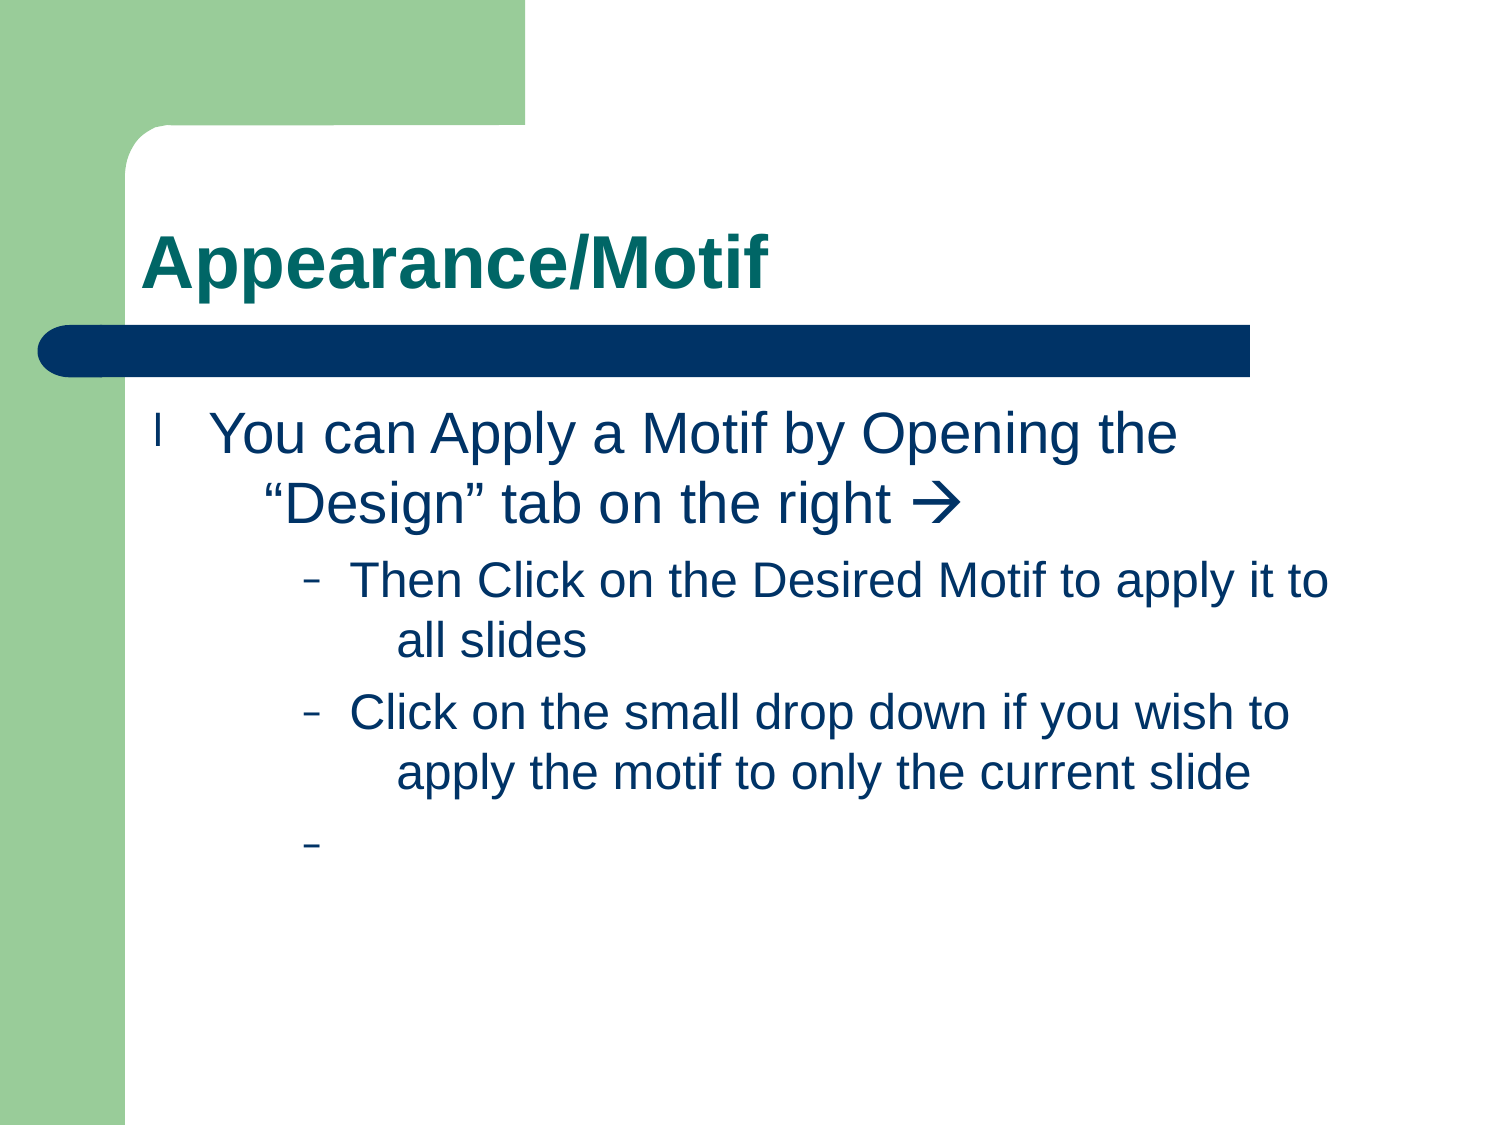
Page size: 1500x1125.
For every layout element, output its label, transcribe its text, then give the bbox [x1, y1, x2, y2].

list You can Apply a Motif by Opening the “Design” tab on the right  Then Click on the Desired Motif to apply it to all slides Click on the small drop down if you wish to apply the motif to only the current slide [137, 387, 1400, 999]
title Appearance/Motif [125, 125, 1426, 313]
